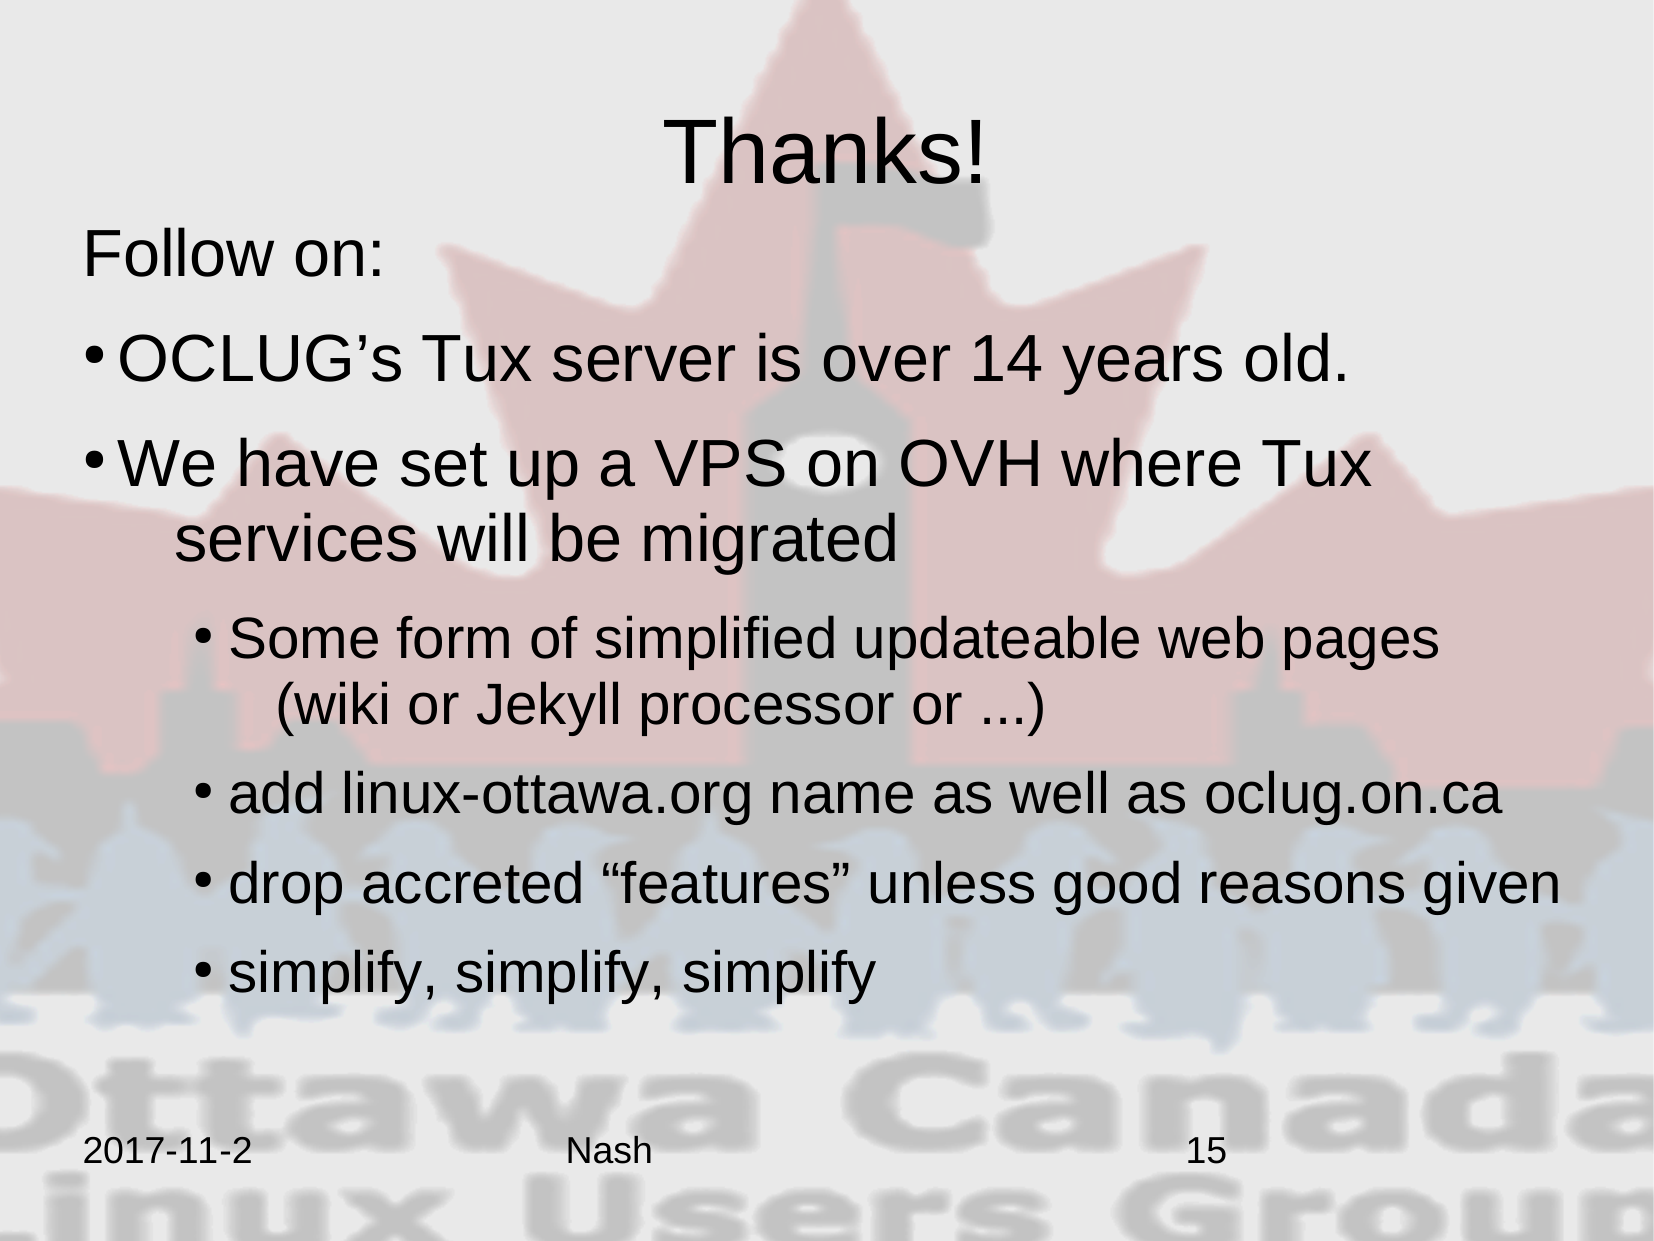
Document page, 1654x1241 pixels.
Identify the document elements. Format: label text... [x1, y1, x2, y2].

list Follow on: OCLUG’s Tux server is over 14 years old. We have set up a VPS on OVH where Tux services will be migrated Some form of simplified updateable web pages (wiki or Jekyll processor or ...) add linux-ottawa.org name as well as oclug.on.ca drop accreted “features” unless good reasons given simplify, simplify, simplify [82, 212, 1570, 1111]
picture [0, 0, 1654, 1241]
title Thanks! [82, 49, 1570, 212]
